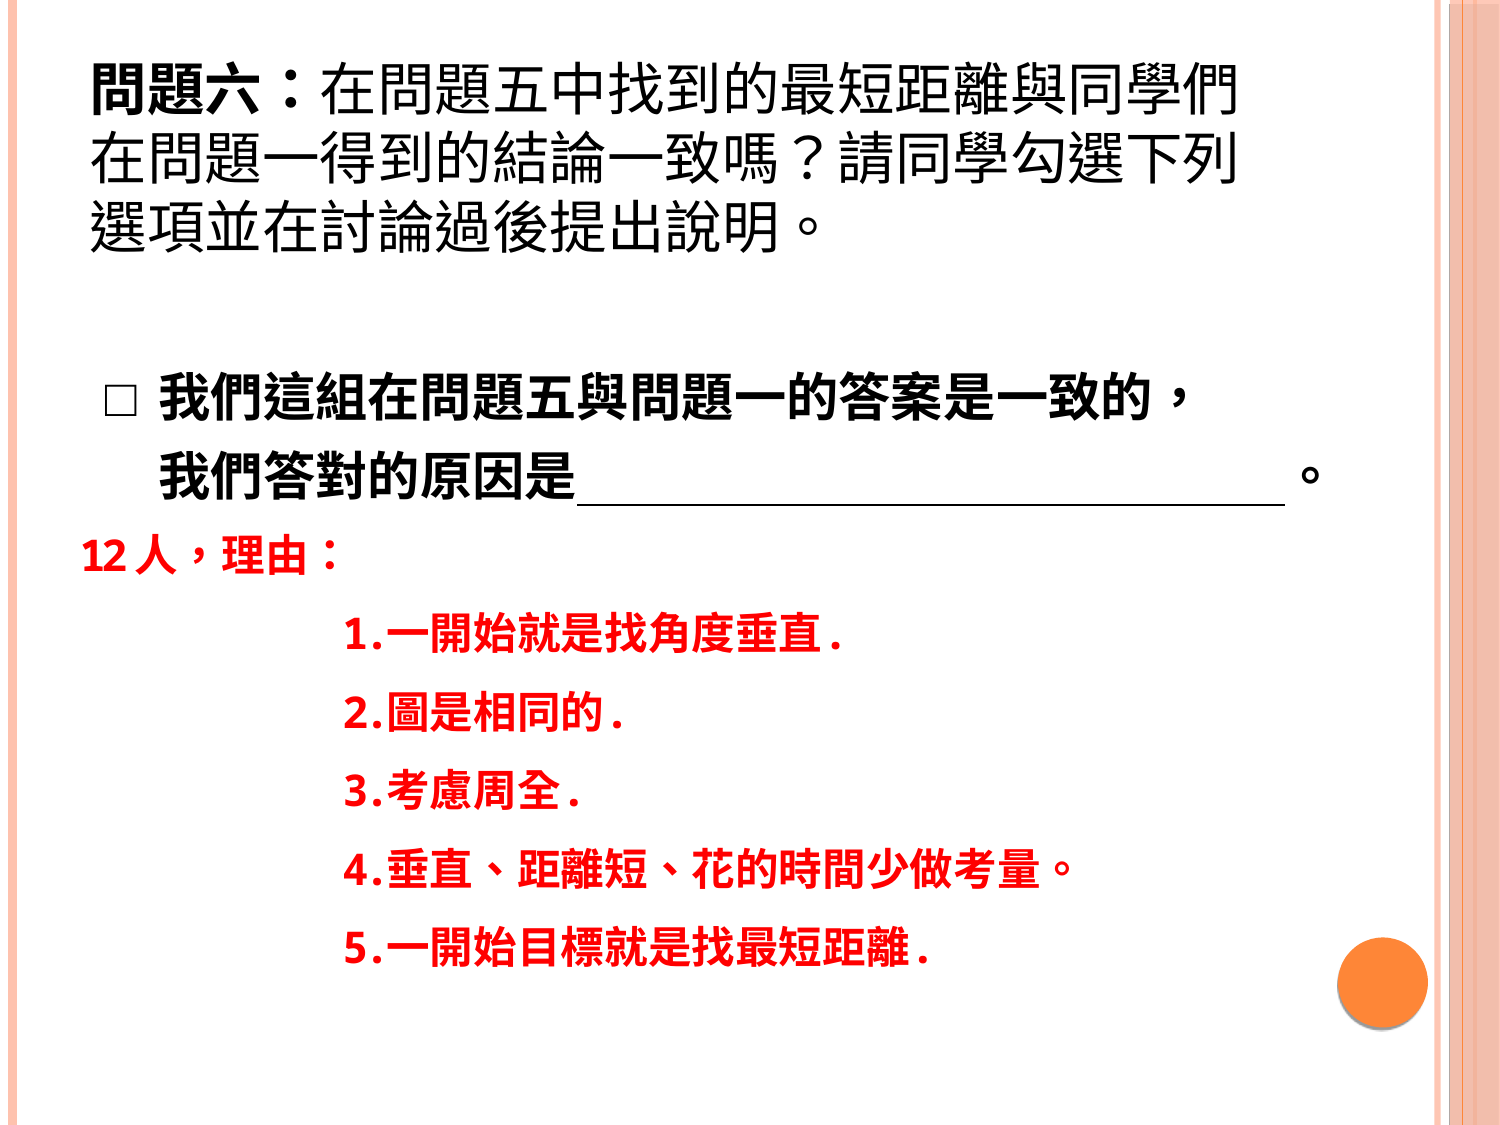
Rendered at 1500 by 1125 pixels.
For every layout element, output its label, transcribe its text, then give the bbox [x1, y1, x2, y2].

chart [79, 361, 1349, 1063]
title 問題六：在問題五中找到的最短距離與同學們在問題一得到的結論一致嗎？請同學勾選下列選項並在討論過後提出說明。 [75, 45, 1300, 268]
